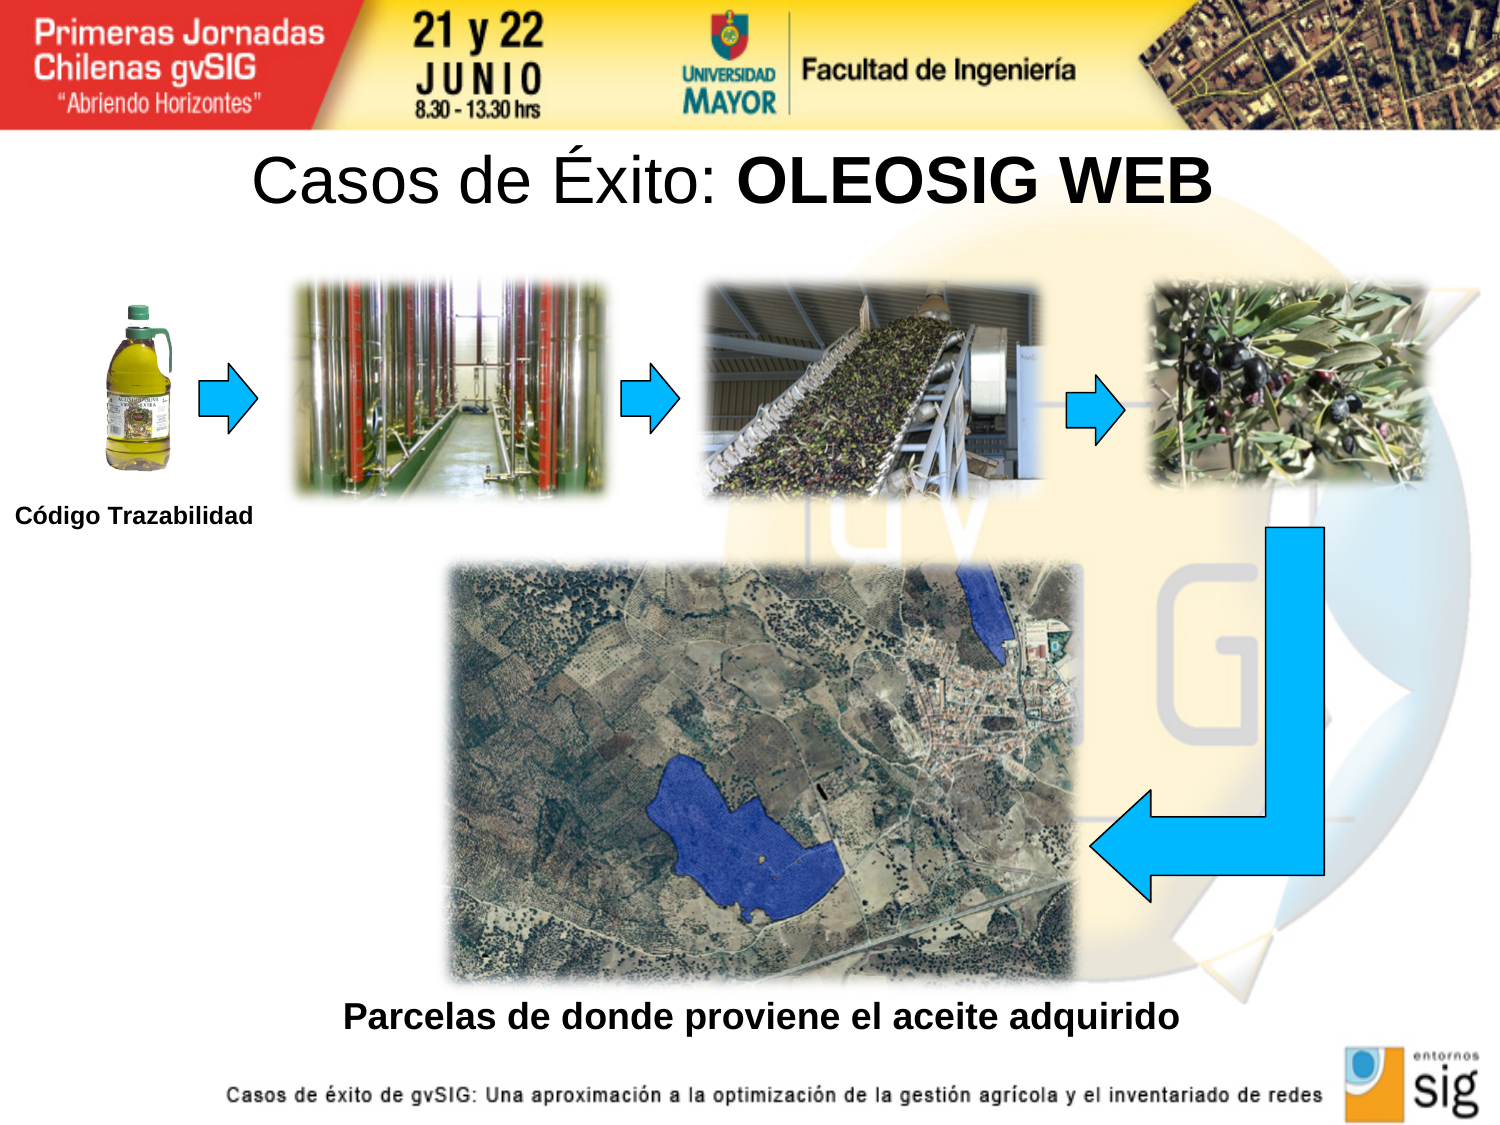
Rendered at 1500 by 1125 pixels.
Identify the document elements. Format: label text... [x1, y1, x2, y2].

text_box [621, 363, 680, 434]
text_box [1089, 527, 1325, 903]
text_box [199, 363, 258, 434]
text_box Código Trazabilidad [0, 492, 270, 538]
text_box Parcelas de donde proviene el aceite adquirido [328, 984, 1219, 1045]
text_box [1066, 374, 1126, 446]
title Casos de Éxito: OLEOSIG WEB [58, 93, 1409, 261]
picture [0, 0, 1500, 1125]
